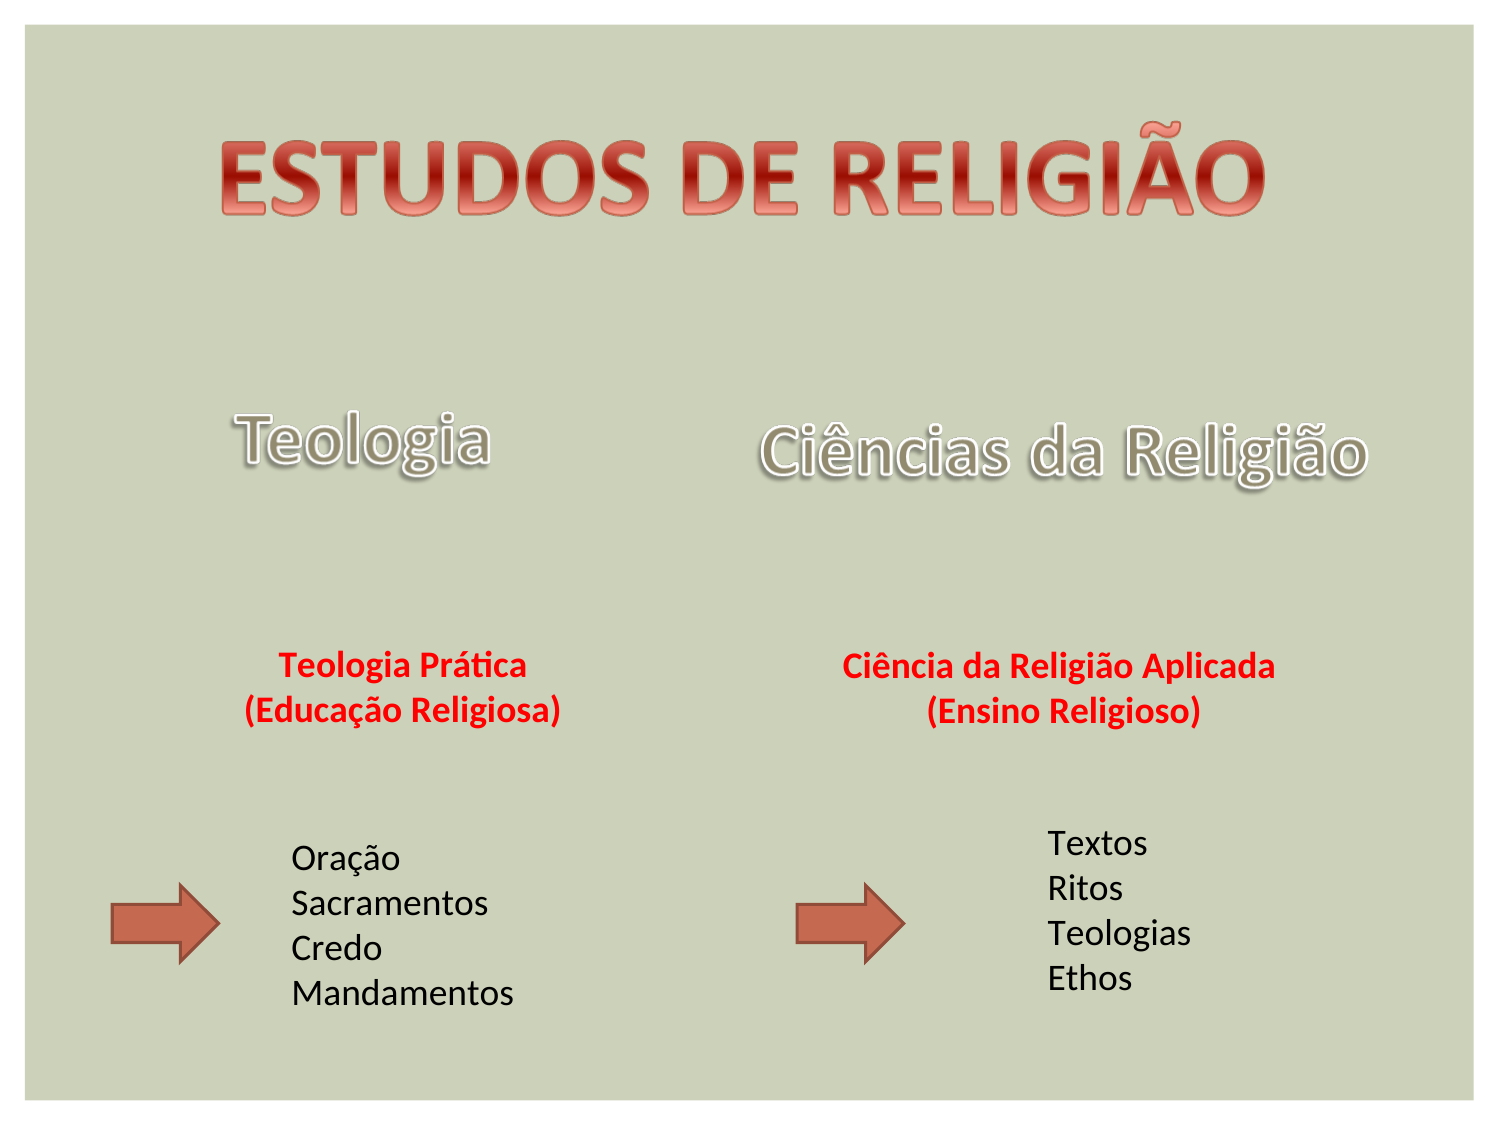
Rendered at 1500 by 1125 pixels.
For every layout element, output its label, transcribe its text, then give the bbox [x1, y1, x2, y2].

text_box Oração Sacramentos Credo Mandamentos [276, 824, 530, 1021]
text_box [797, 885, 904, 962]
picture [146, 73, 1336, 313]
text_box Textos Ritos Teologias Ethos [1032, 810, 1207, 1007]
text_box [112, 885, 219, 962]
picture [181, 368, 541, 537]
picture [706, 380, 1417, 549]
text_box Teologia Prática (Educação Religiosa) [28, 632, 779, 739]
text_box Ciência da Religião Aplicada (Ensino Religioso) [779, 633, 1440, 739]
